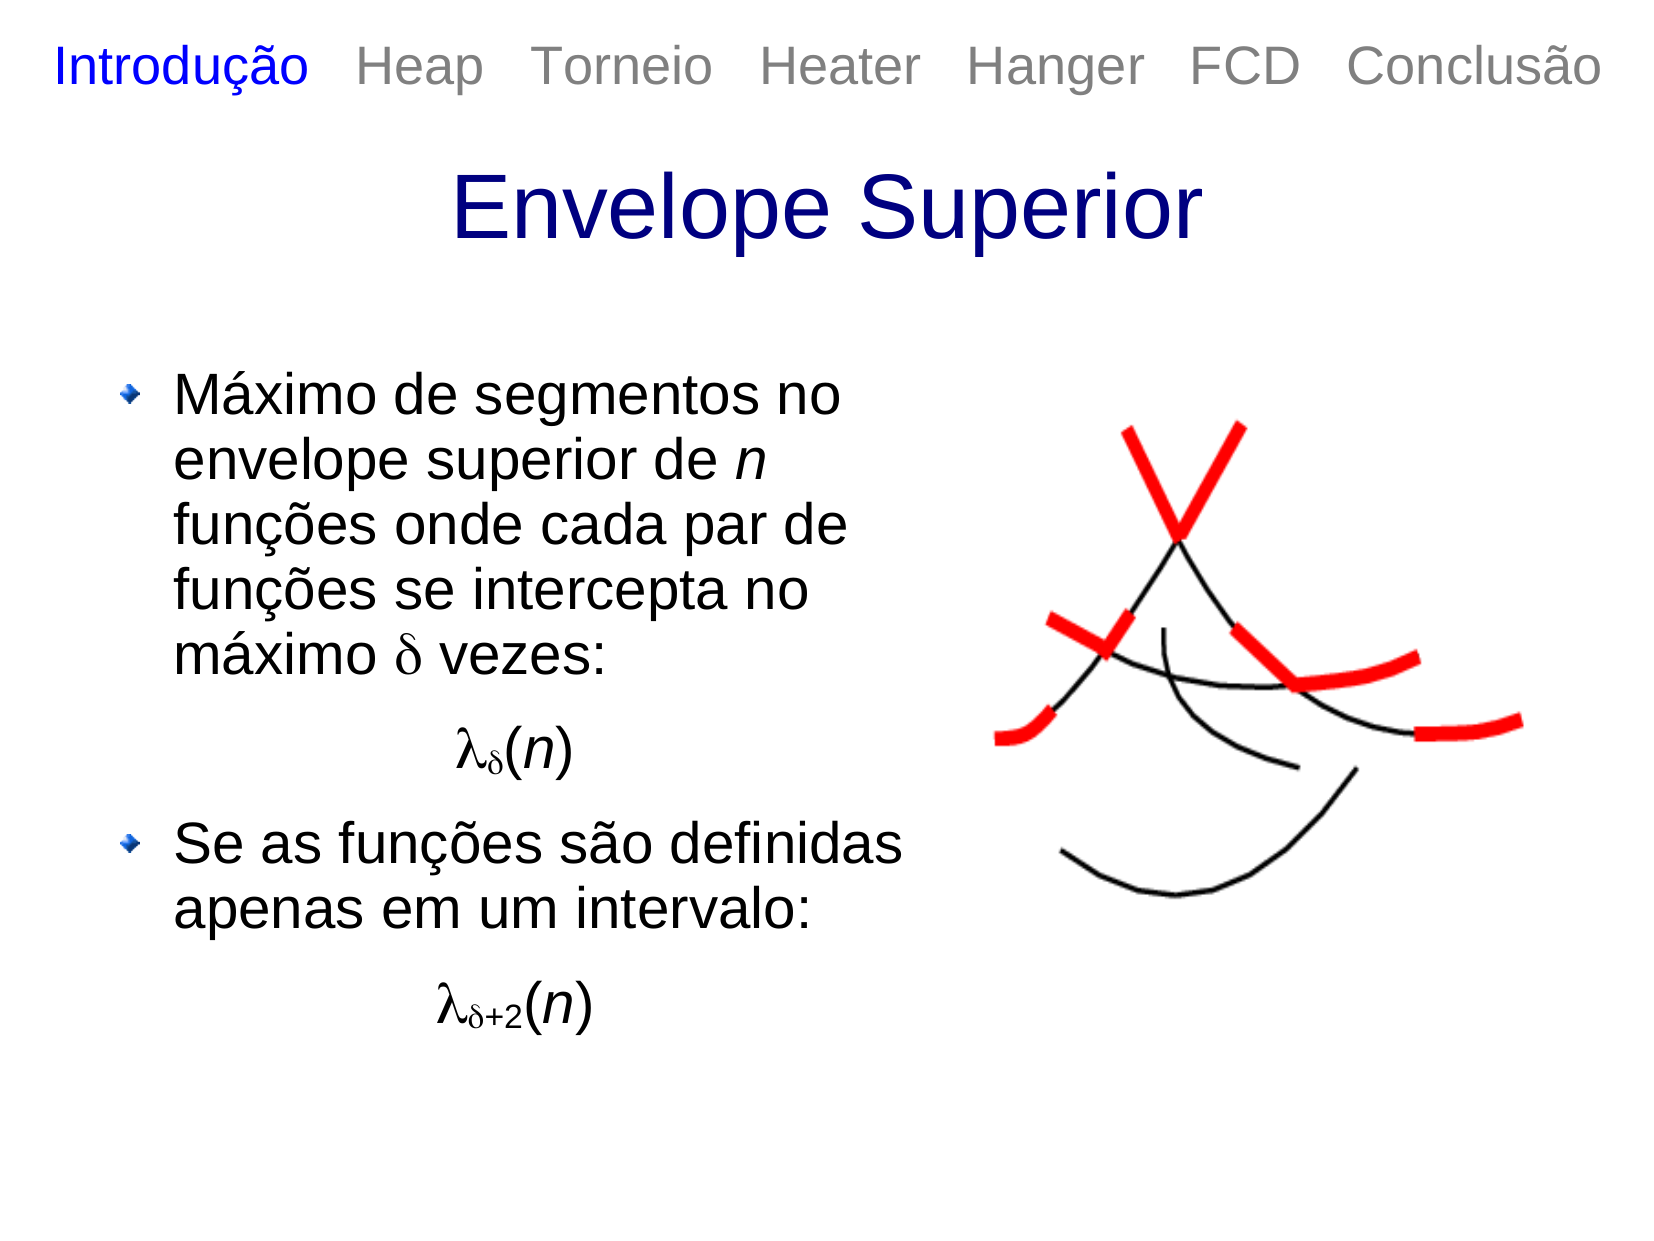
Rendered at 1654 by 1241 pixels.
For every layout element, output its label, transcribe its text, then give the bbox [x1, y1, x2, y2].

picture [977, 413, 1533, 981]
text_box Introdução Heap Torneio Heater Hanger FCD Conclusão [30, 35, 1629, 96]
list Máximo de segmentos no envelope superior de n funções onde cada par de funções se intercepta no máximo  vezes: (n) Se as funções são definidas apenas em um intervalo: +2(n) [102, 361, 910, 1154]
title Envelope Superior [121, 102, 1534, 311]
